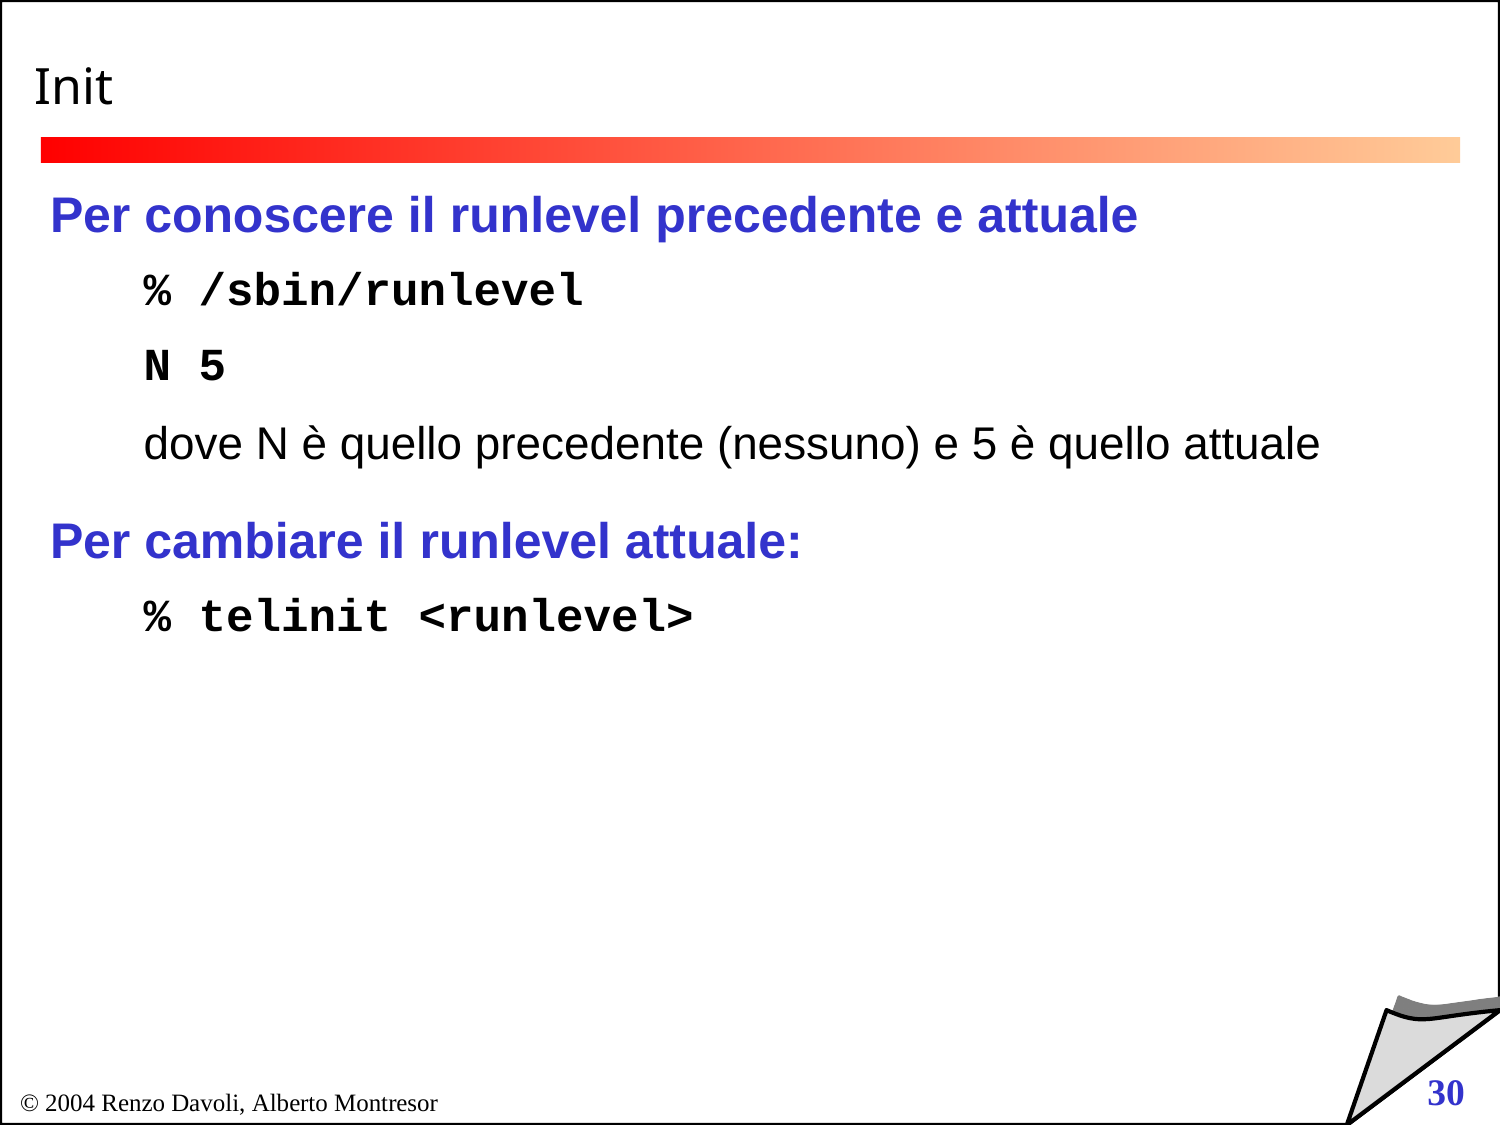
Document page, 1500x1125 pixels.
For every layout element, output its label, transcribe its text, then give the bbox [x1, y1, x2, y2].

list Per conoscere il runlevel precedente e attuale % /sbin/runlevel N 5 dove N è quello precedente (nessuno) e 5 è quello attuale Per cambiare il runlevel attuale: % telinit <runlevel> [50, 187, 1450, 739]
title Init [34, 44, 1466, 131]
